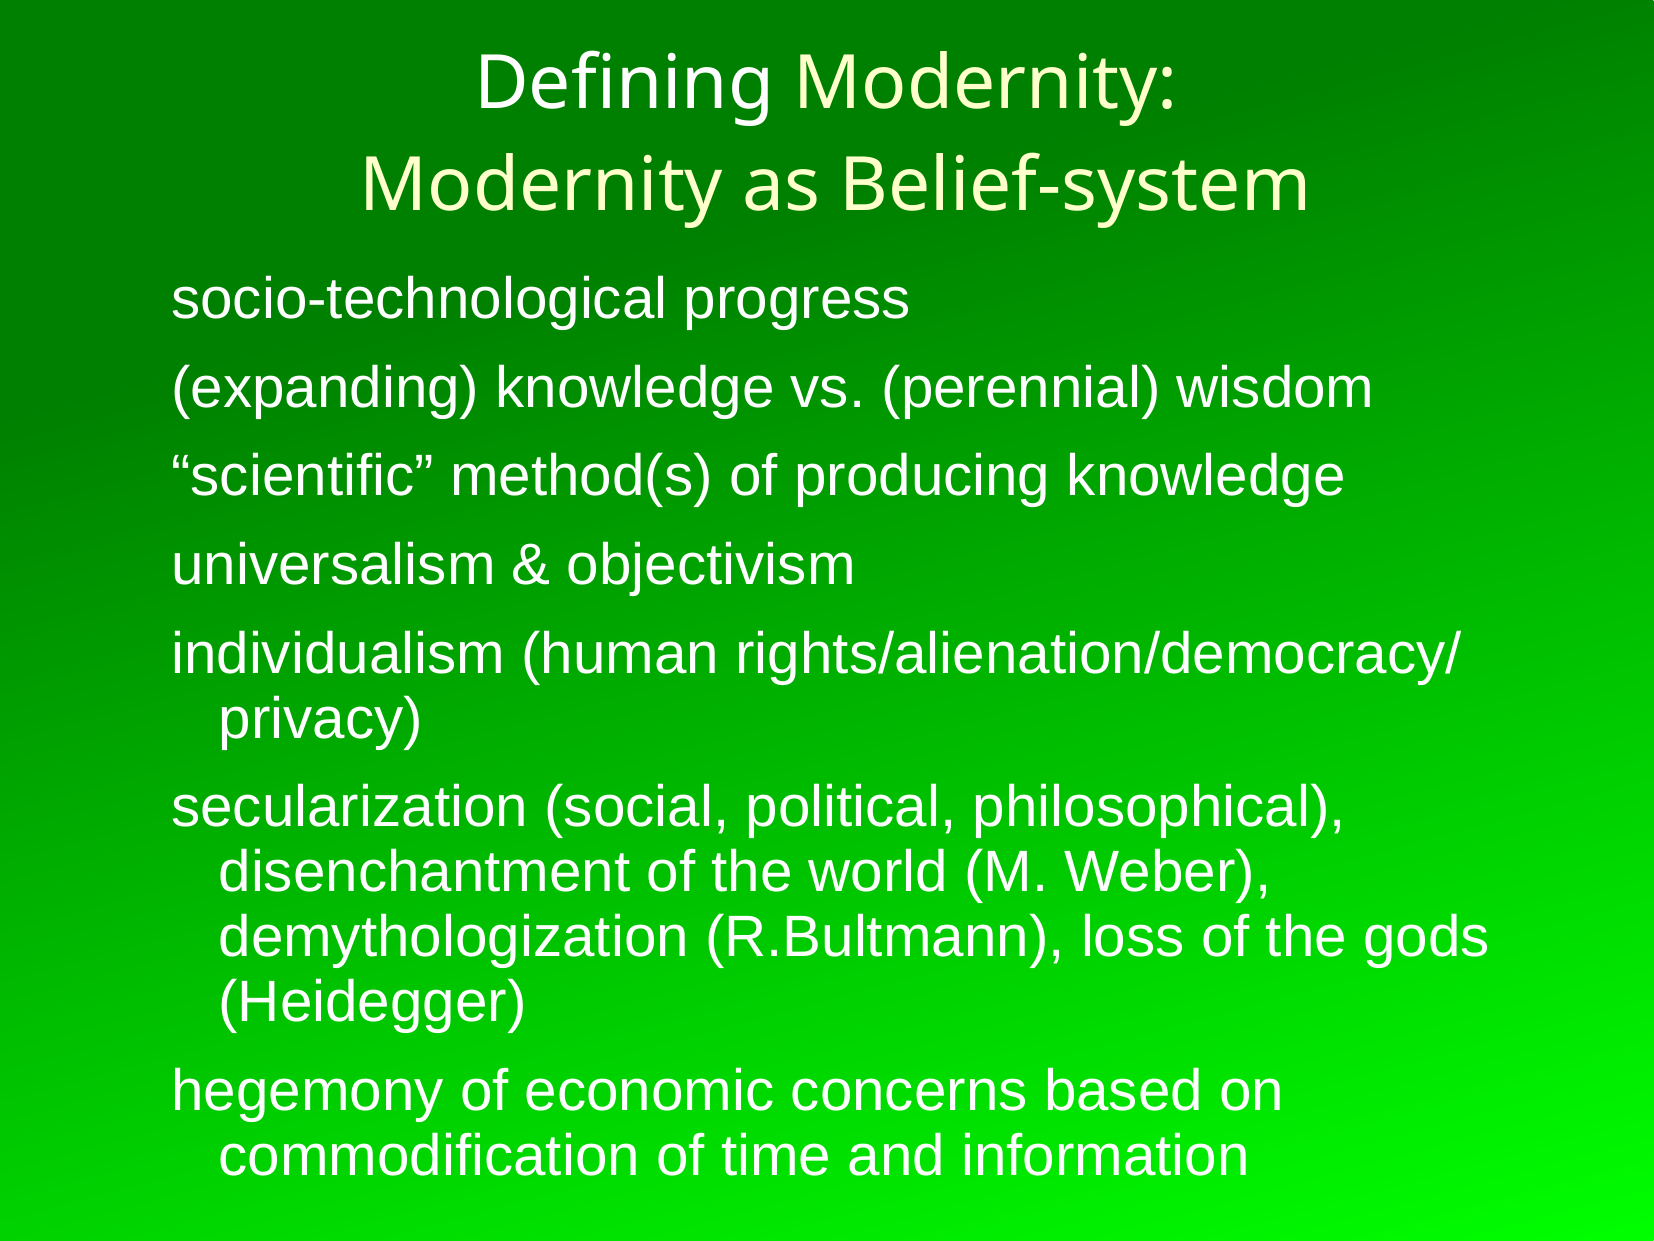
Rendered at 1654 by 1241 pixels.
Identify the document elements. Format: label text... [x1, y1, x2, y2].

list socio-technological progress (expanding) knowledge vs. (perennial) wisdom “scientific” method(s) of producing knowledge universalism & objectivism individualism (human rights/alienation/democracy/ privacy) secularization (social, political, philosophical), disenchantment of the world (M. Weber), demythologization (R.Bultmann), loss of the gods (Heidegger) hegemony of economic concerns based on commodification of time and information [76, 265, 1565, 1185]
title Defining Modernity: Modernity as Belief-system [253, 29, 1418, 231]
